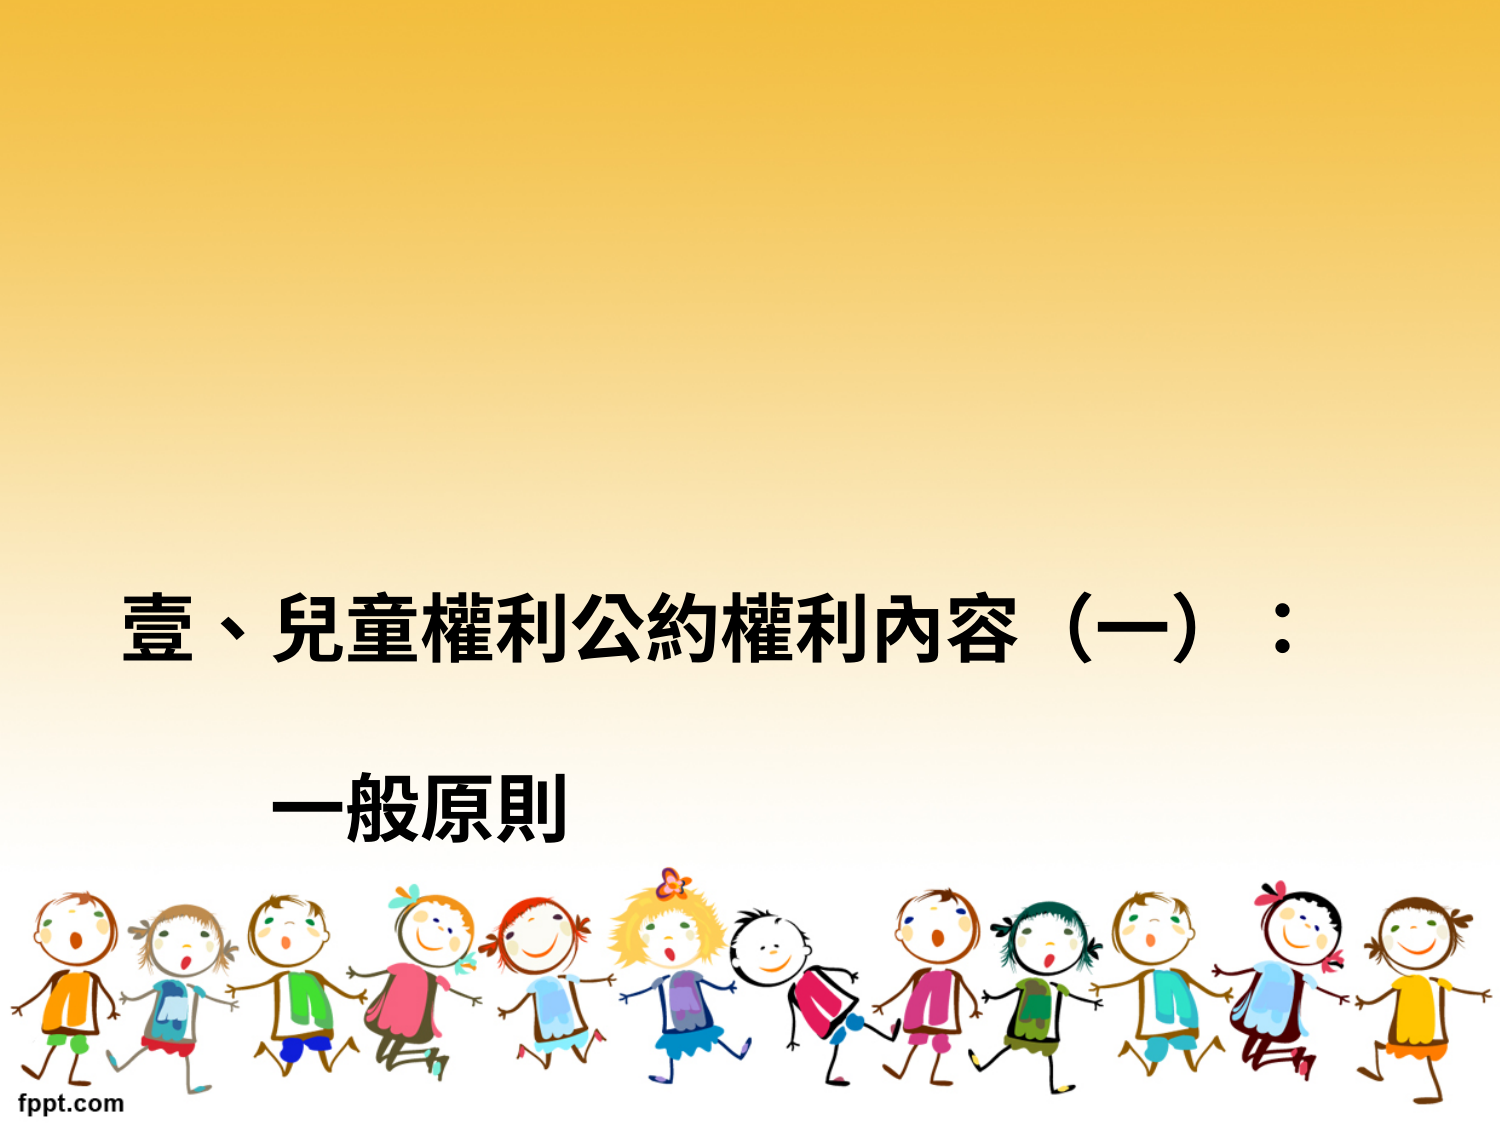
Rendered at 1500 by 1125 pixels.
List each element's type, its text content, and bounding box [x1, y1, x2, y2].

title 壹、兒童權利公約權利內容（一）： 一般原則 [105, 574, 1381, 798]
picture [0, 0, 1500, 1125]
